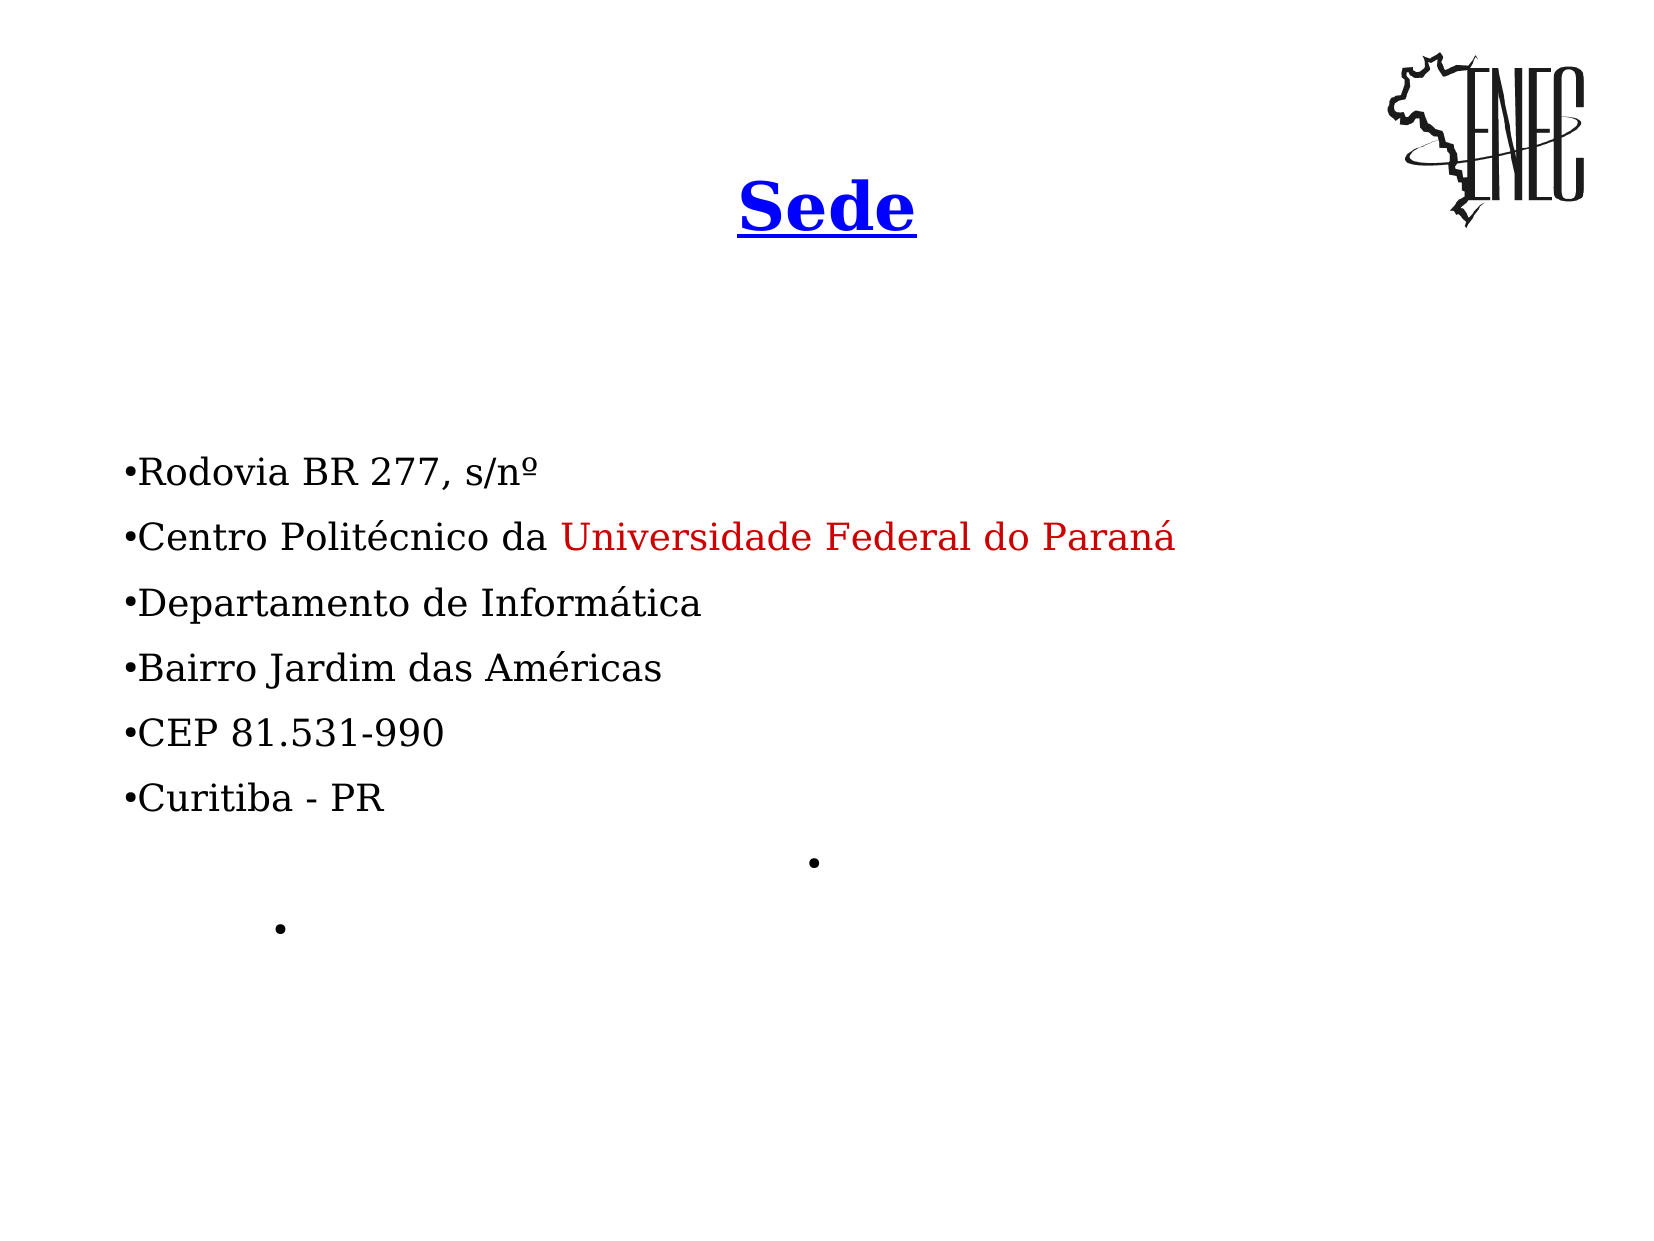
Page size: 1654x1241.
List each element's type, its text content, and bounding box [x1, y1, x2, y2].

picture [1382, 47, 1590, 249]
title Sede [121, 102, 1534, 311]
subtitle Rodovia BR 277, s/nº Centro Politécnico da Universidade Federal do Paraná Departamento de Informática Bairro Jardim das Américas CEP 81.531-990 Curitiba - PR [124, 439, 1518, 942]
